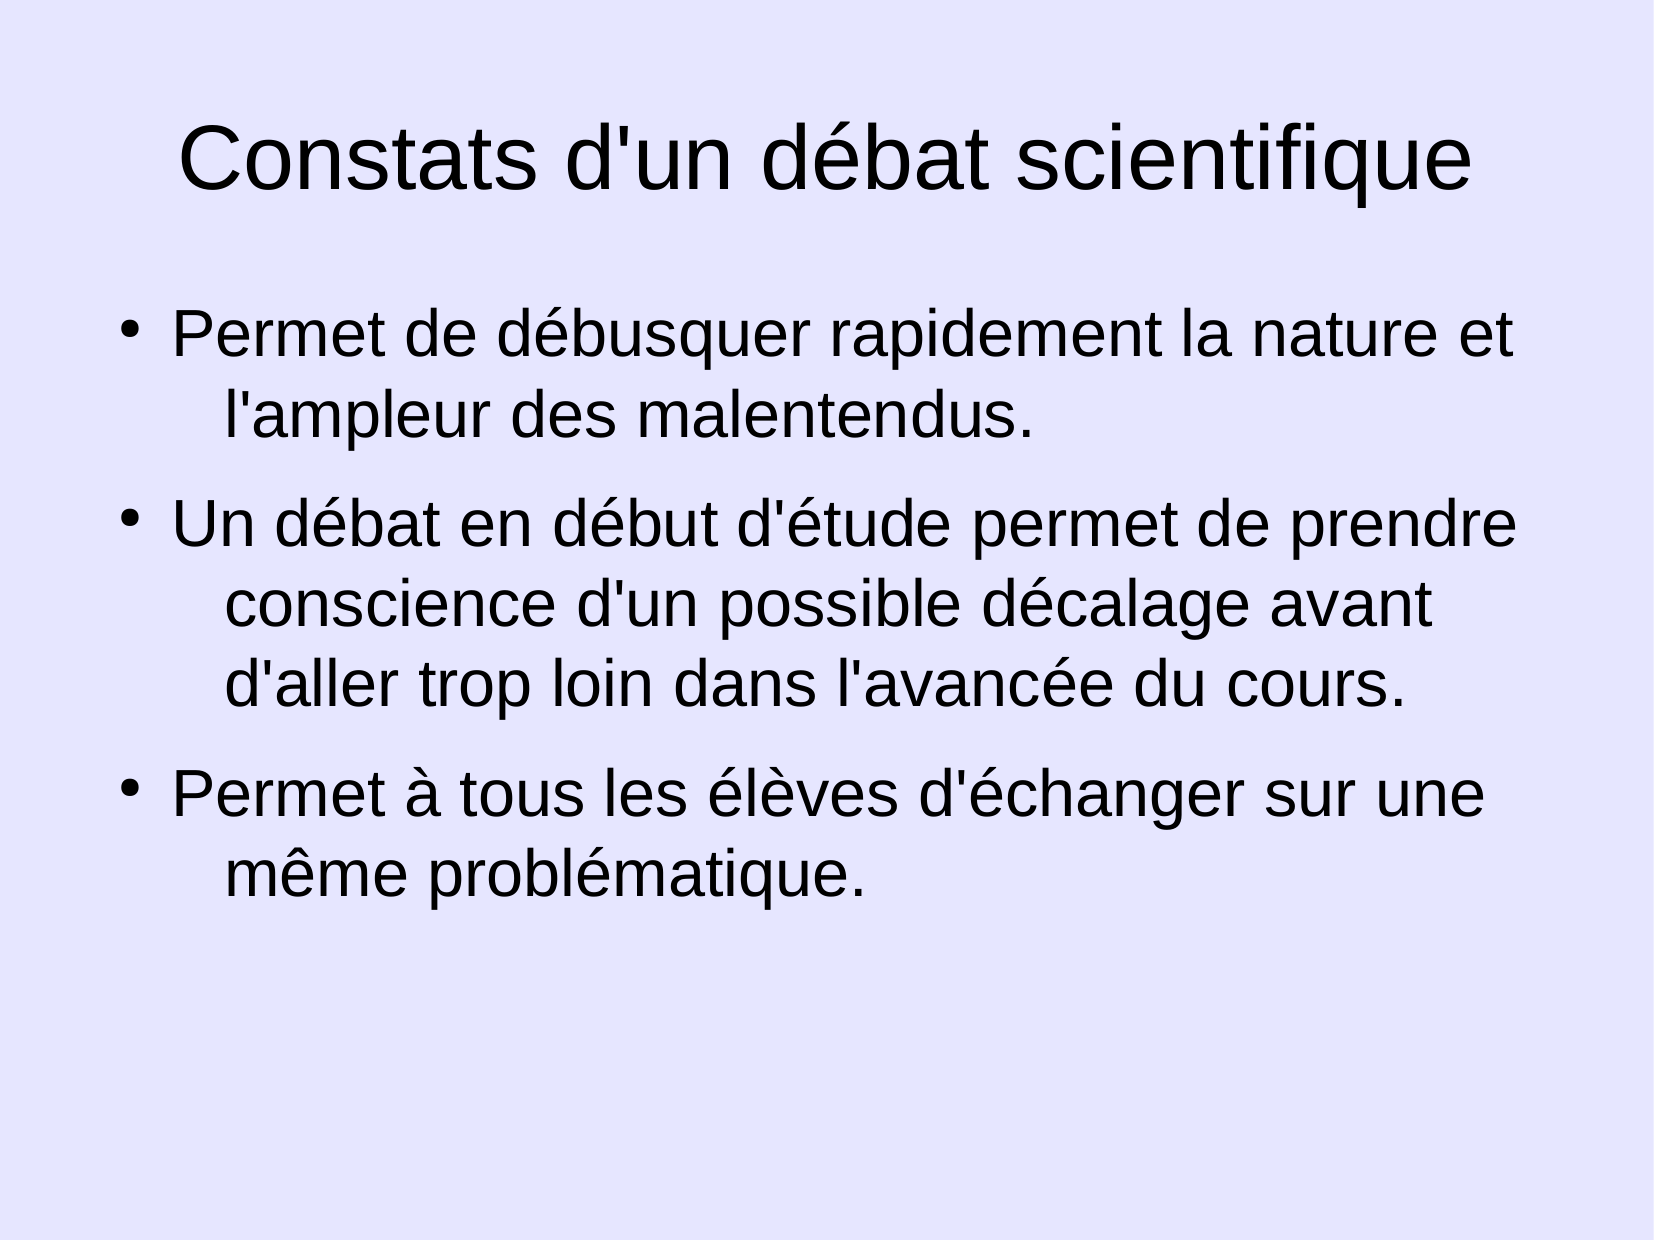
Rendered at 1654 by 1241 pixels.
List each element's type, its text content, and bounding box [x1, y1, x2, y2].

list Permet de débusquer rapidement la nature et l'ampleur des malentendus. Un débat en début d'étude permet de prendre conscience d'un possible décalage avant d'aller trop loin dans l'avancée du cours. Permet à tous les élèves d'échanger sur une même problématique. [82, 290, 1571, 1094]
title Constats d'un débat scientifique [82, 56, 1571, 250]
